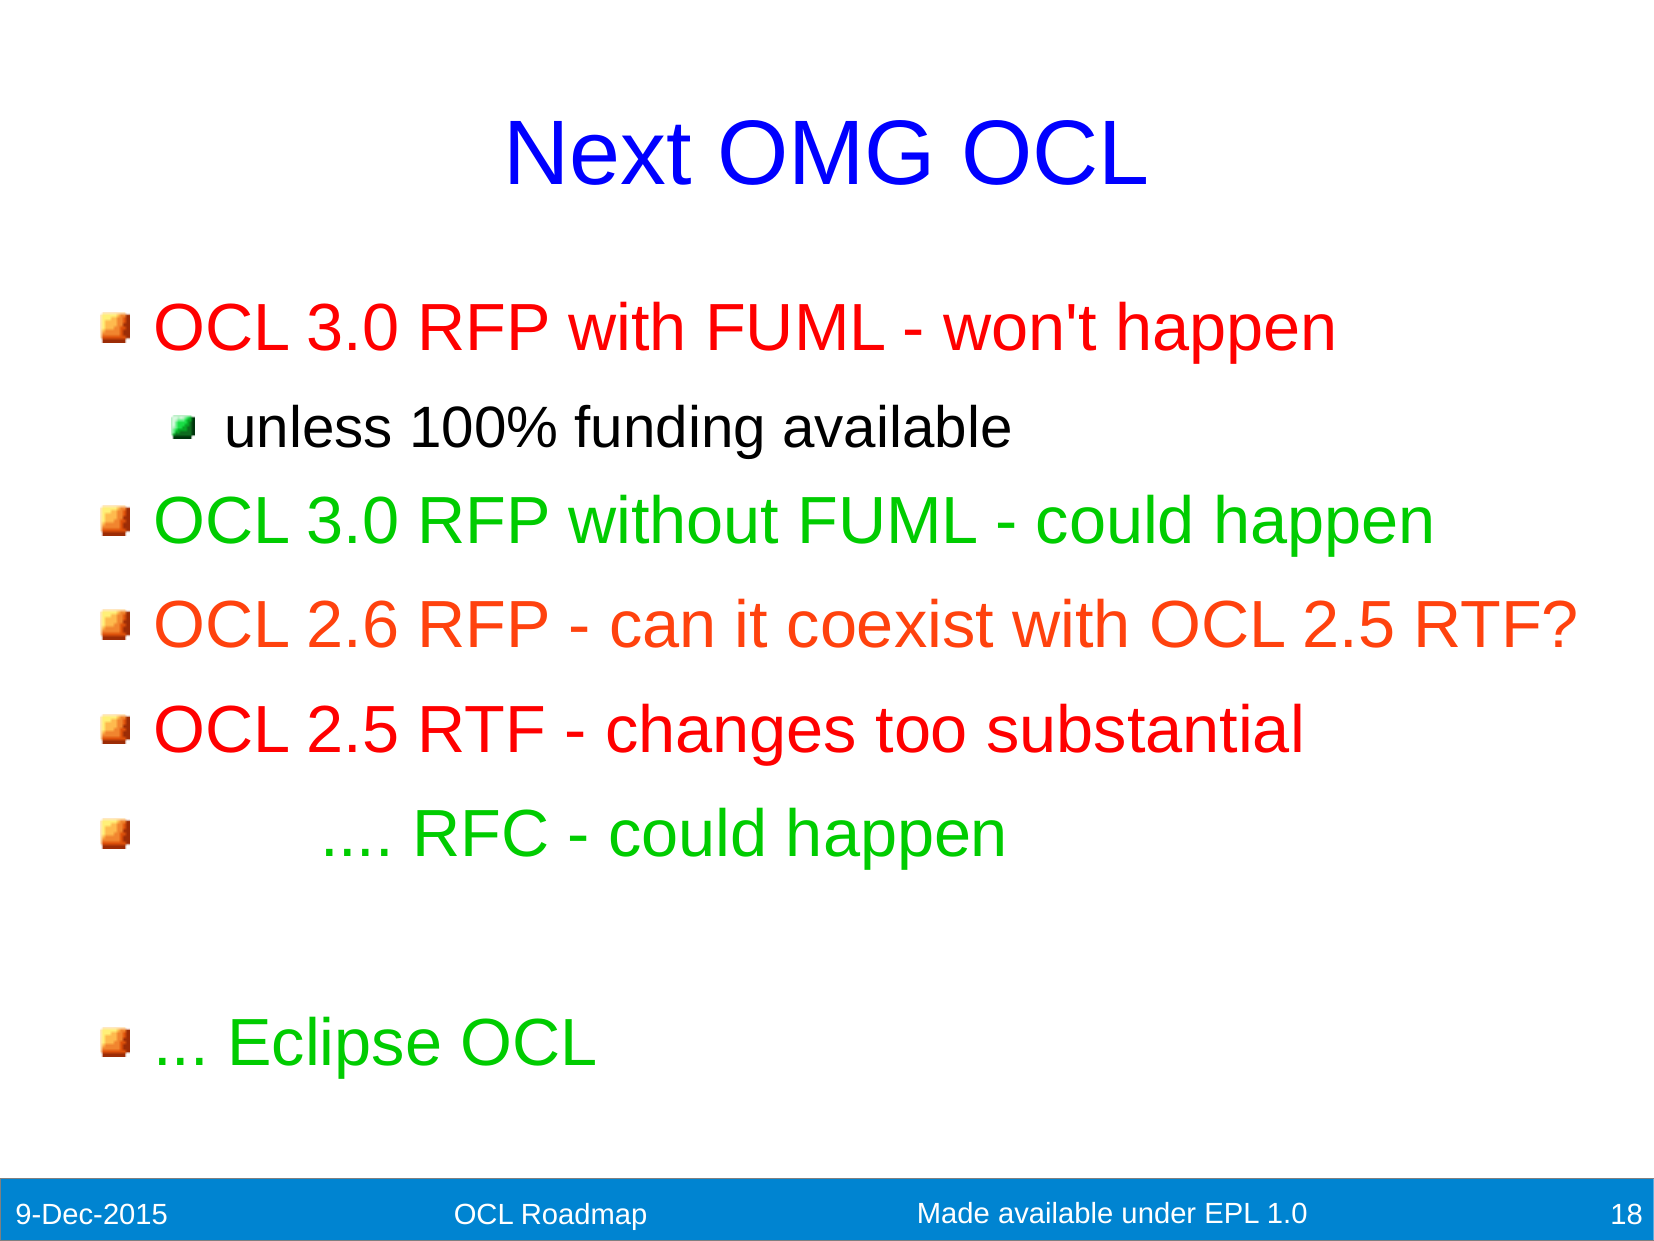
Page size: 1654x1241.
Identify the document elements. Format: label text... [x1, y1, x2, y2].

title Next OMG OCL [82, 49, 1571, 257]
list OCL 3.0 RFP with FUML - won't happen unless 100% funding available OCL 3.0 RFP without FUML - could happen OCL 2.6 RFP - can it coexist with OCL 2.5 RTF? OCL 2.5 RTF - changes too substantial .... RFC - could happen ... Eclipse OCL [82, 290, 1620, 1109]
